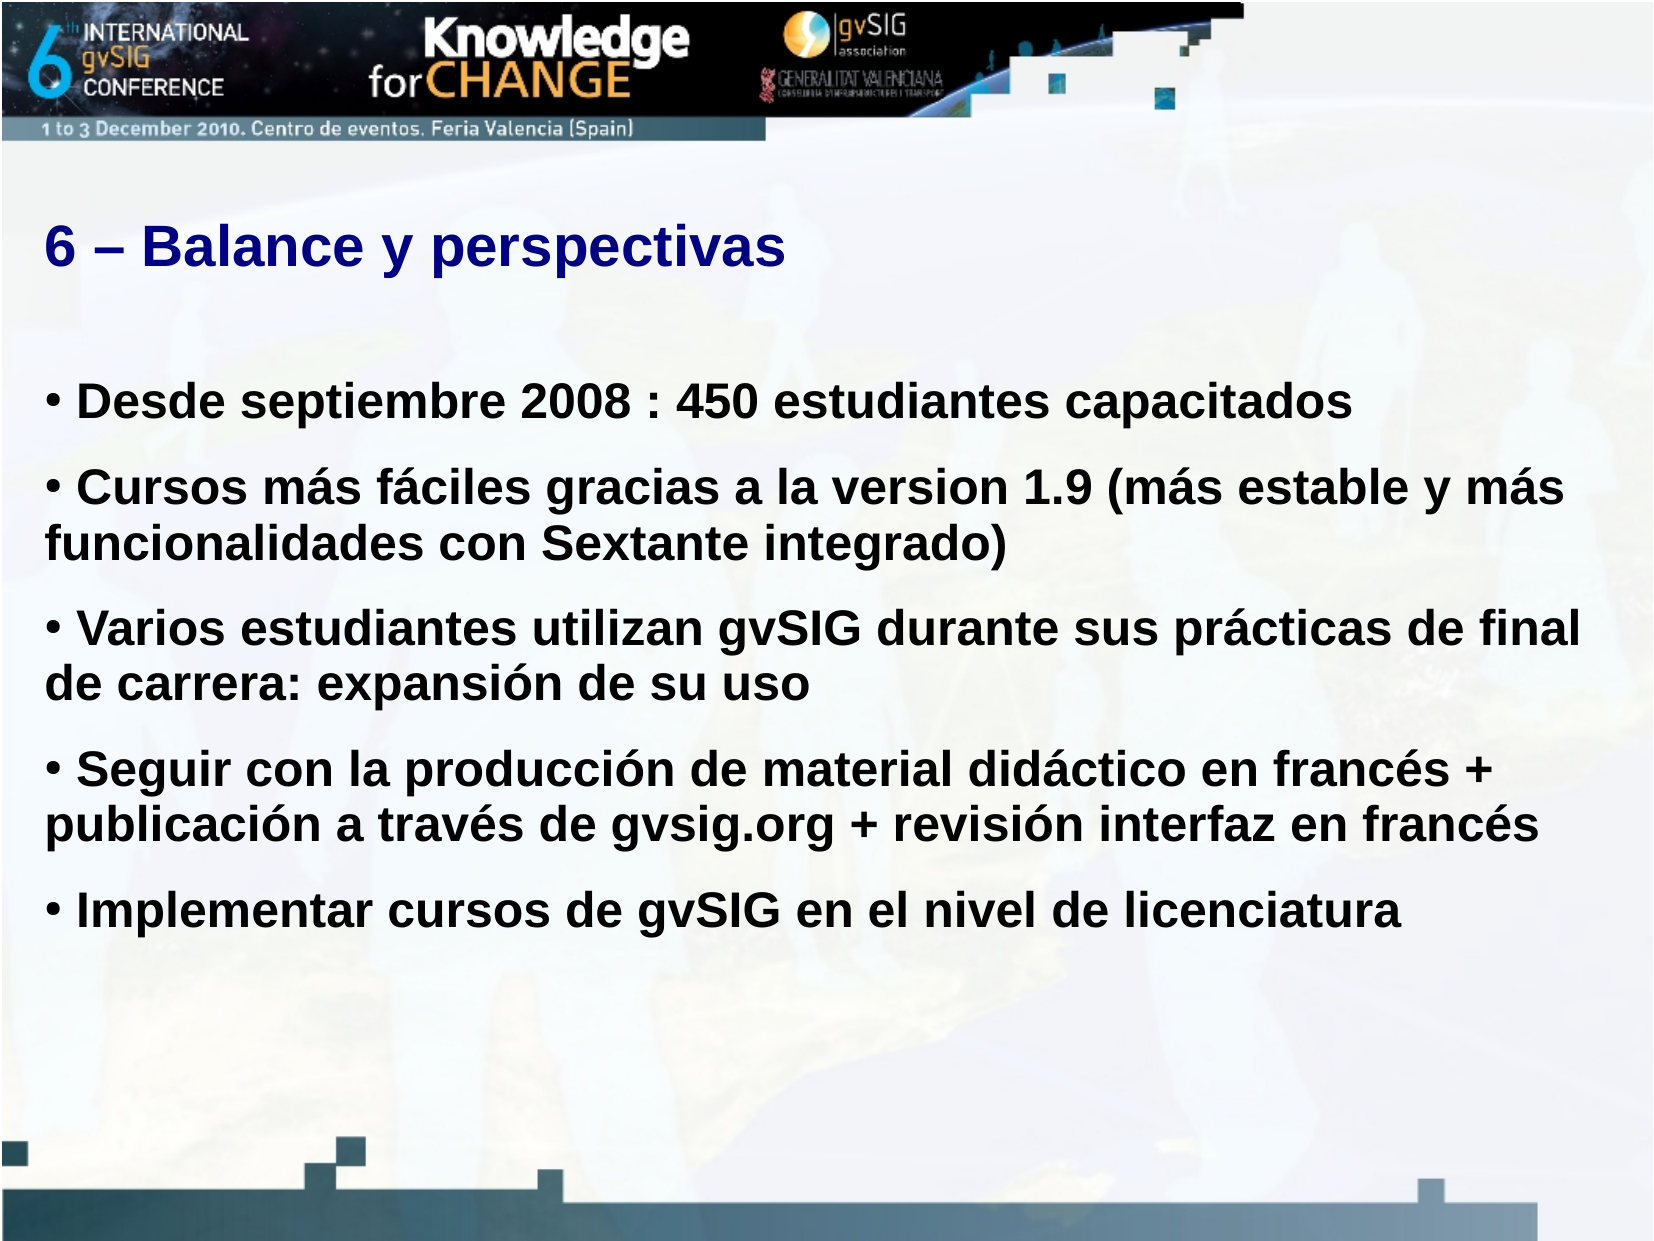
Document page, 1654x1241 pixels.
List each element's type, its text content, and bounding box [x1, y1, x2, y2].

picture [2, 2, 1654, 1241]
text_box 6 – Balance y perspectivas Desde septiembre 2008 : 450 estudiantes capacitados Cursos más fáciles gracias a la version 1.9 (más estable y más funcionalidades con Sextante integrado) Varios estudiantes utilizan gvSIG durante sus prácticas de final de carrera: expansión de su uso Seguir con la producción de material didáctico en francés + publicación a través de gvsig.org + revisión interfaz en francés Implementar cursos de gvSIG en el nivel de licenciatura [29, 206, 1625, 1034]
